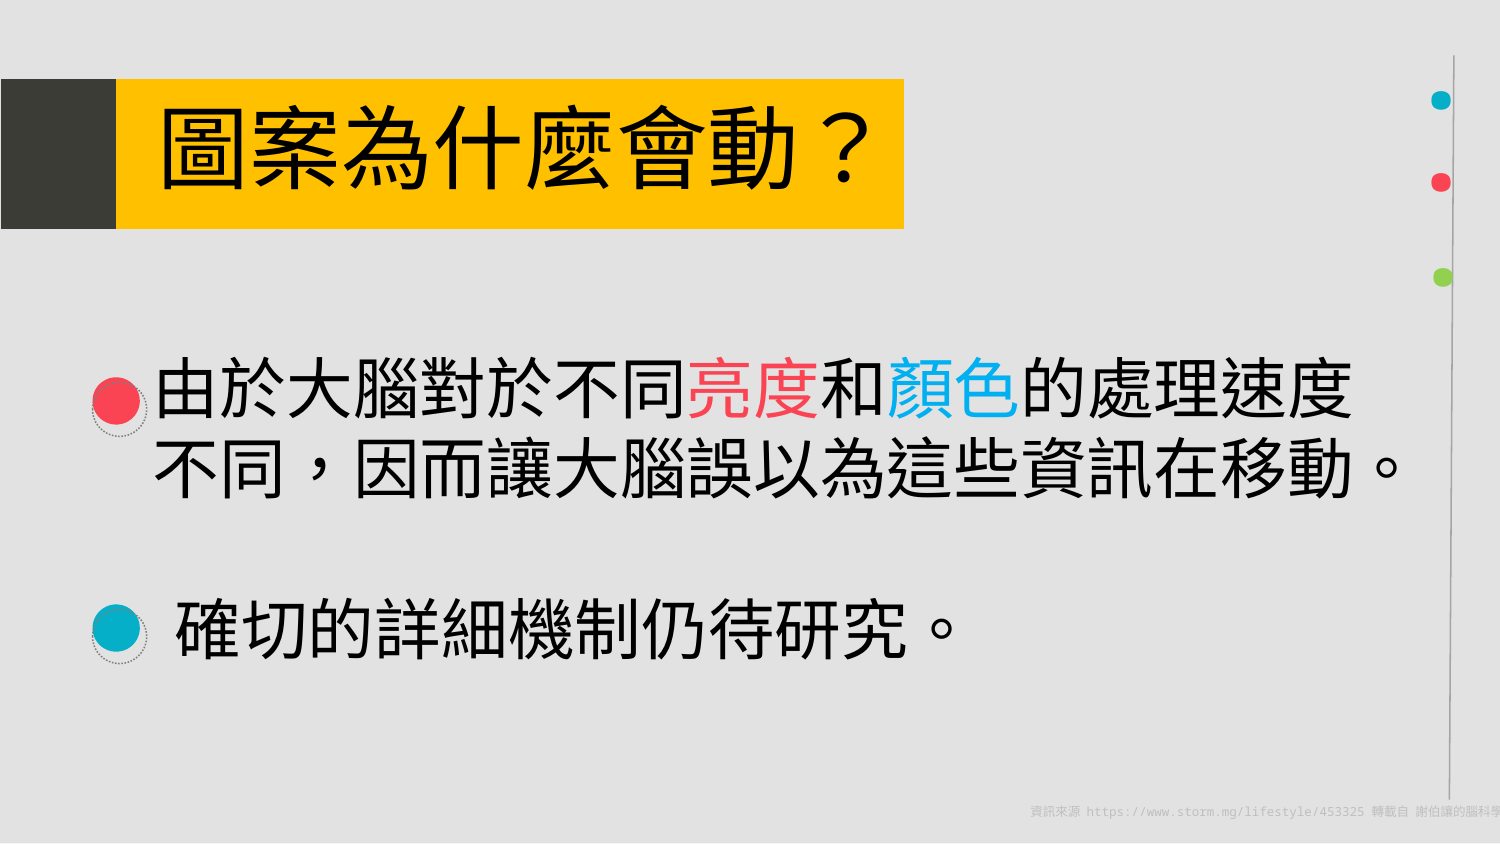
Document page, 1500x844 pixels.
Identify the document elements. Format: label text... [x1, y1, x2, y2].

text_box [1, 79, 904, 229]
text_box [92, 604, 140, 652]
text_box 由於大腦對於不同亮度和顏色的處理速度不同，因而讓大腦誤以為這些資訊在移動。 [137, 339, 1379, 516]
text_box [92, 377, 140, 425]
text_box 圖案為什麼會動？ [142, 83, 904, 210]
text_box 確切的詳細機制仍待研究。 [159, 580, 1400, 677]
text_box 資訊來源 https://www.storm.mg/lifestyle/453325 轉載自 謝伯讓的腦科學世界 [1015, 797, 1500, 827]
